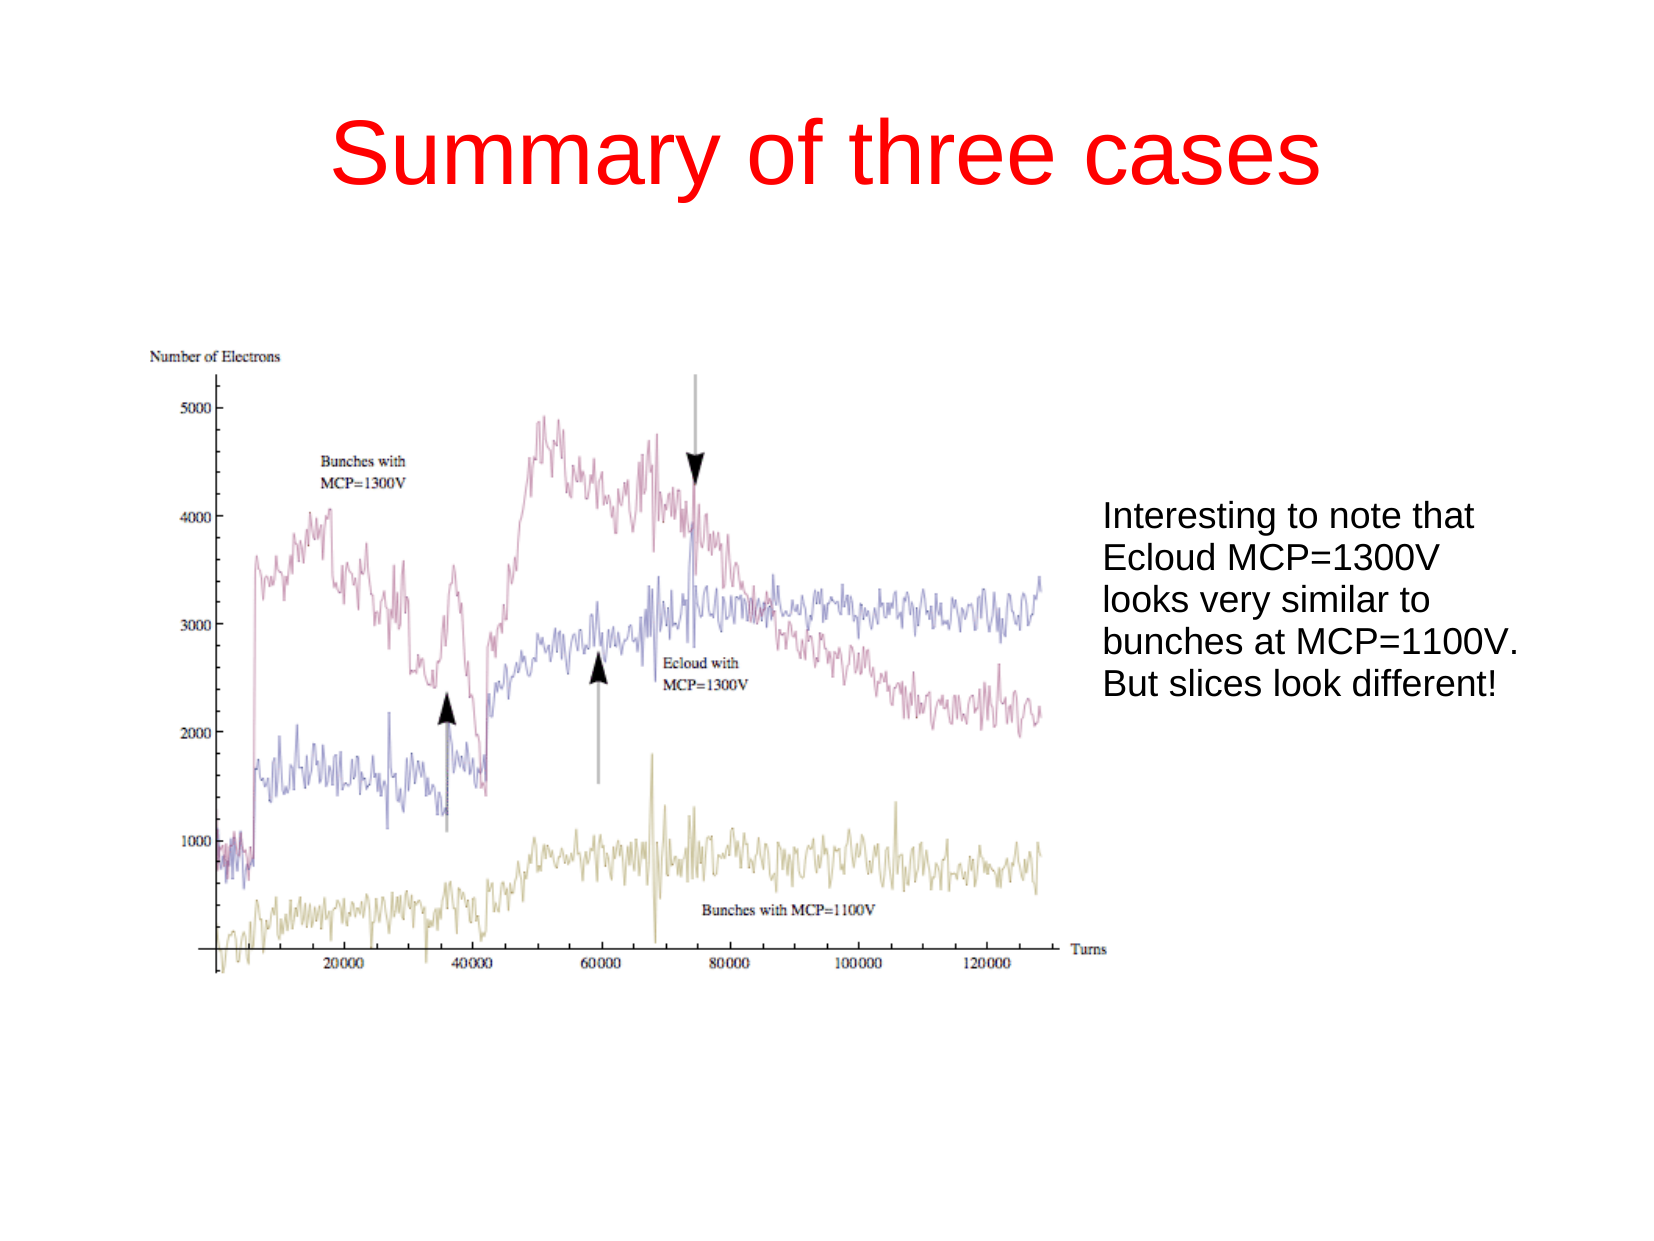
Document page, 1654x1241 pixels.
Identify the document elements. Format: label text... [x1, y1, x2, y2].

title Summary of three cases [82, 56, 1571, 250]
picture [150, 348, 1110, 976]
text_box Interesting to note that Ecloud MCP=1300V looks very similar to bunches at MCP=1100V. But slices look different! [1087, 487, 1538, 713]
